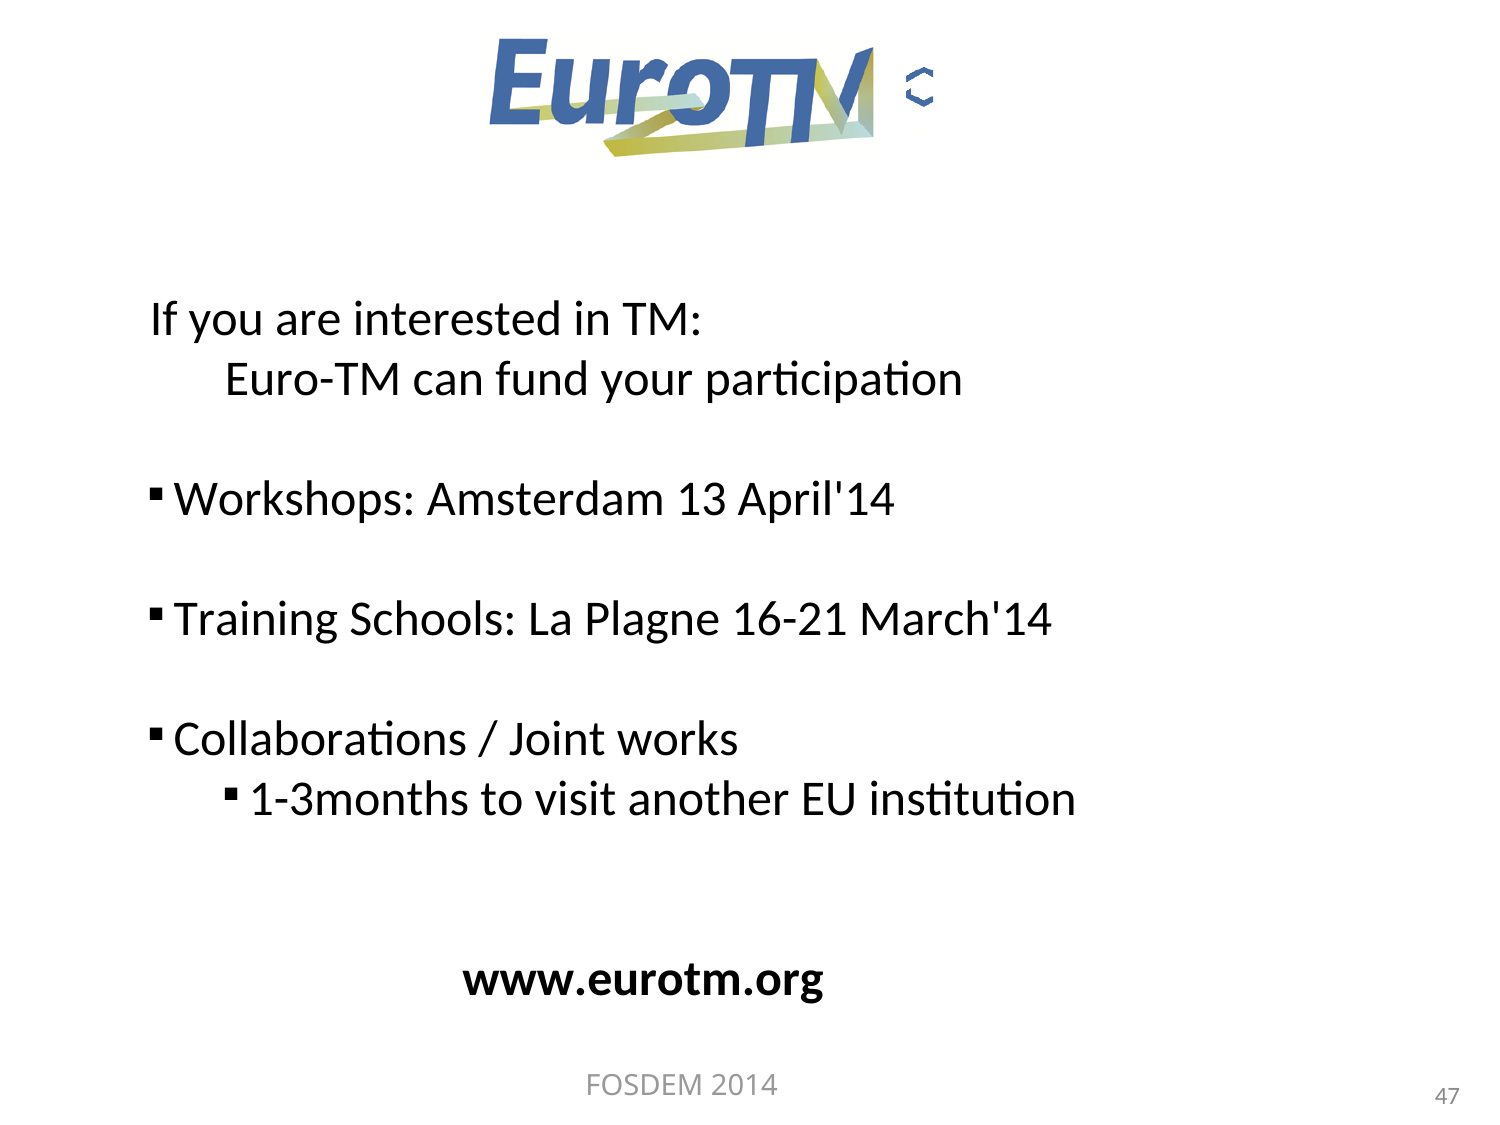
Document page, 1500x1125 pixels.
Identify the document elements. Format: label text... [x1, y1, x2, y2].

text_box FOSDEM 2014 [381, 1059, 982, 1109]
text_box <number> [1400, 1071, 1476, 1110]
picture [480, 29, 934, 165]
text_box If you are interested in TM: Euro-TM can fund your participation Workshops: Amsterdam 13 April'14 Training Schools: La Plagne 16-21 March'14 Collaborations / Joint works 1-3months to visit another EU institution www.eurotm.org [135, 277, 1351, 1013]
